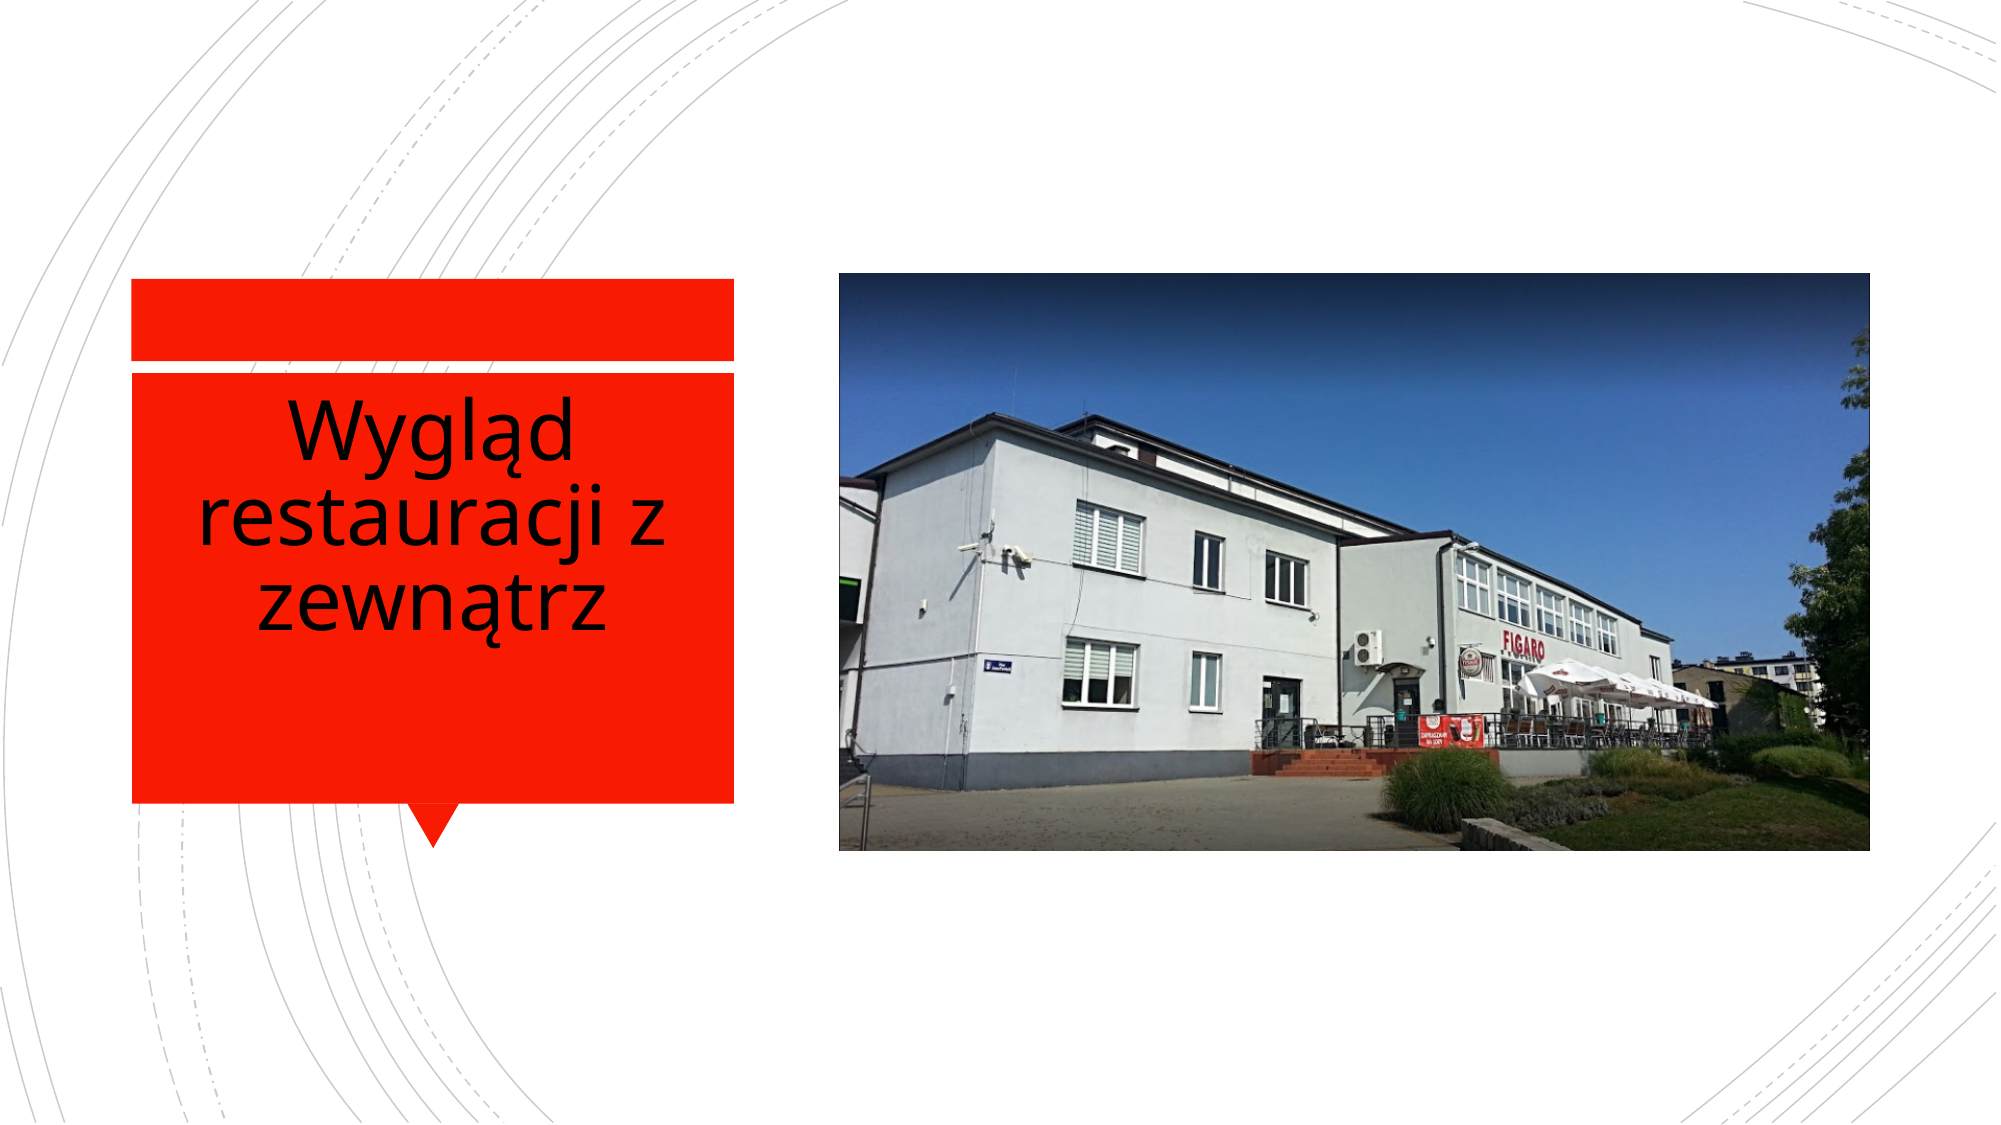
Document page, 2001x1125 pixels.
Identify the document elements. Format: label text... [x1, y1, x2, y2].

picture [839, 273, 1870, 851]
title Wygląd restauracji z zewnątrz [145, 385, 720, 789]
